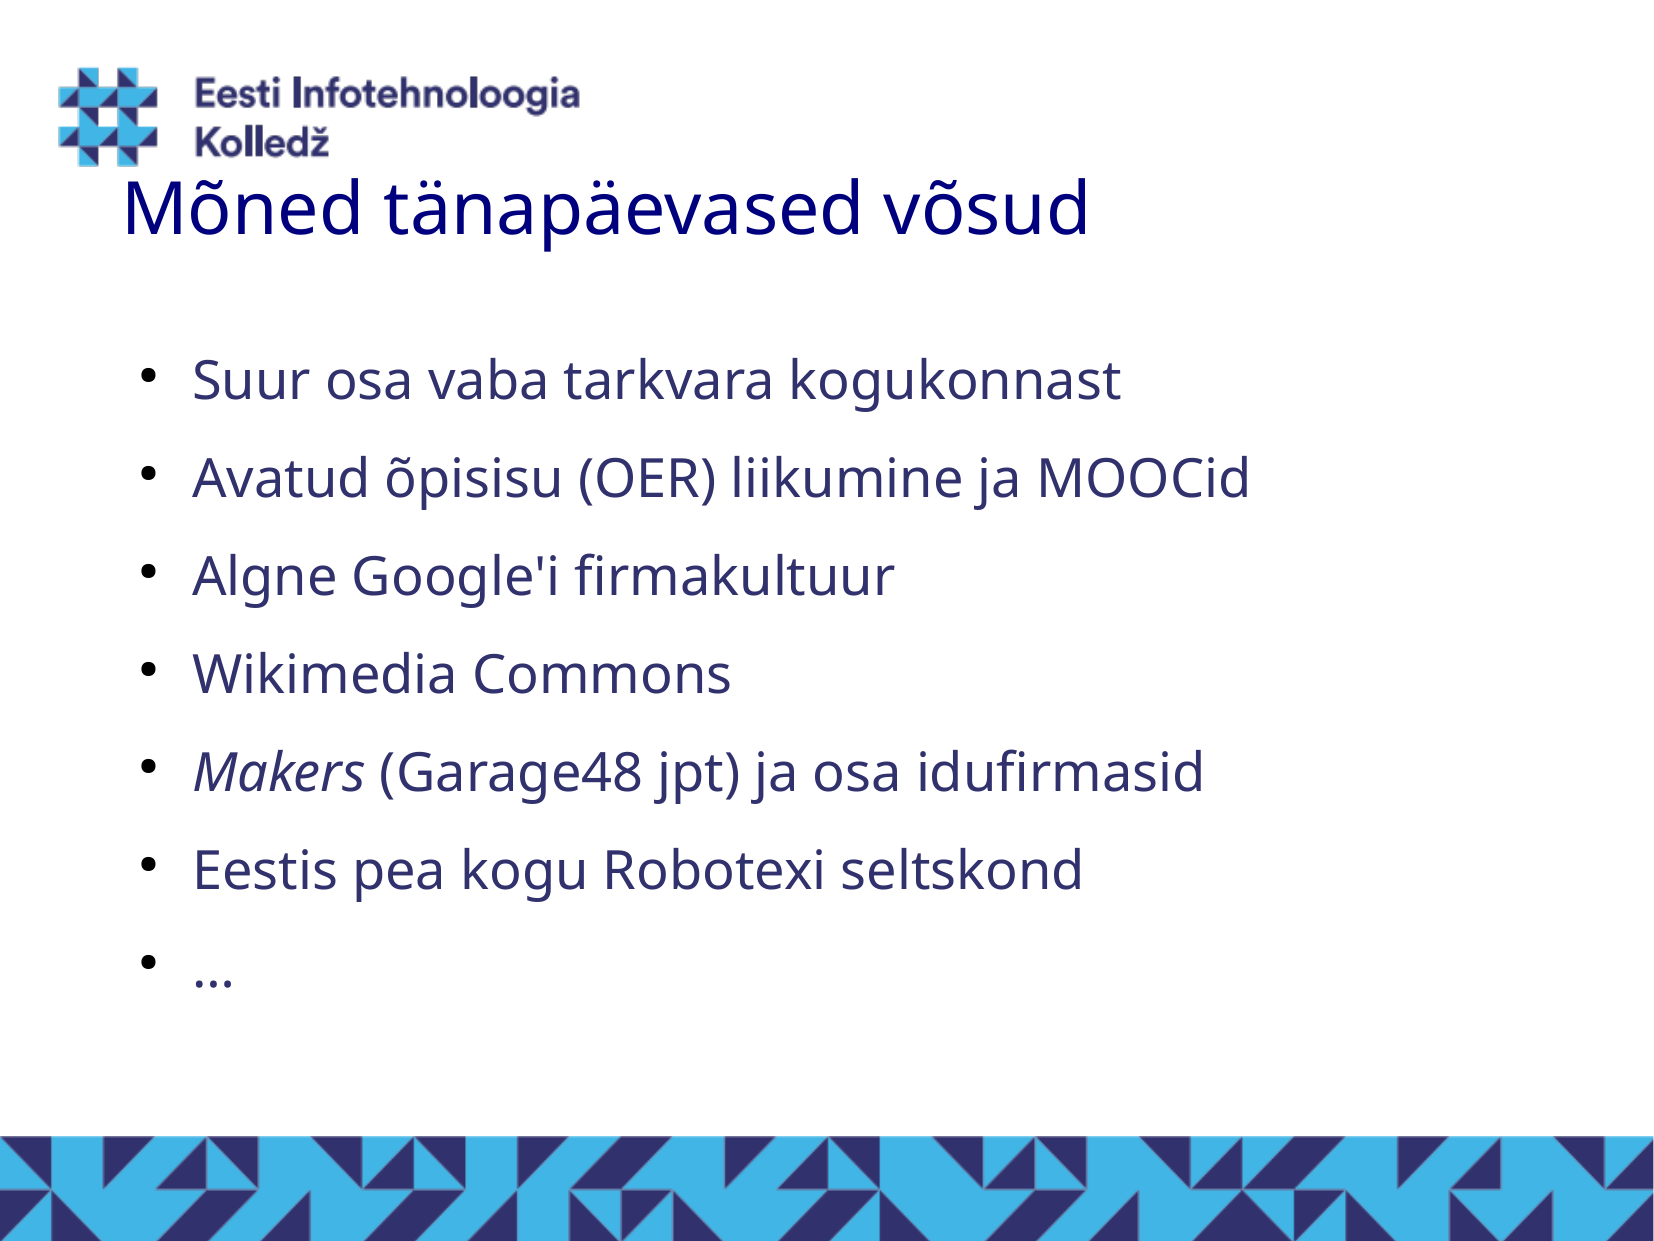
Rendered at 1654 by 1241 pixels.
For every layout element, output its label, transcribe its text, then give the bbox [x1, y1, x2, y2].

title Mõned tänapäevased võsud [121, 102, 1534, 310]
list Suur osa vaba tarkvara kogukonnast Avatud õpisisu (OER) liikumine ja MOOCid Algne Google'i firmakultuur Wikimedia Commons Makers (Garage48 jpt) ja osa idufirmasid Eestis pea kogu Robotexi seltskond … [121, 344, 1625, 1176]
